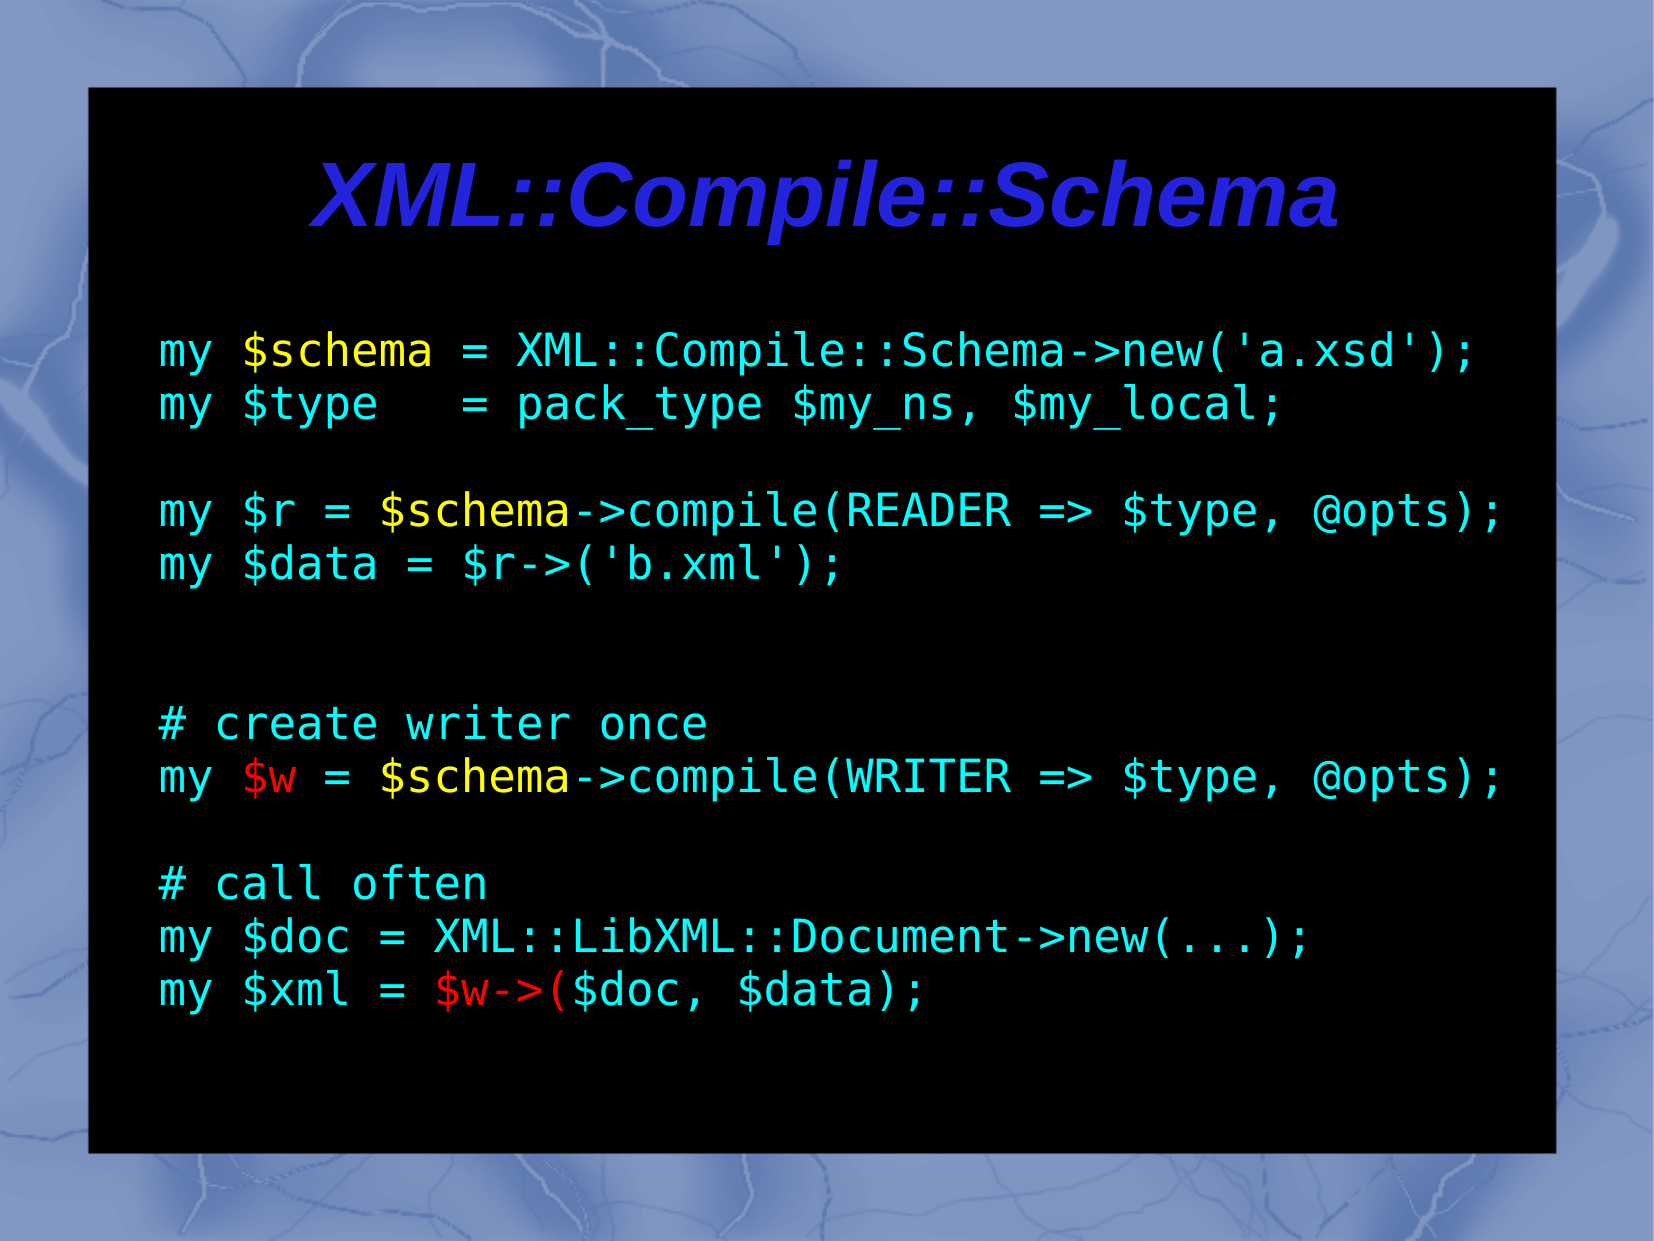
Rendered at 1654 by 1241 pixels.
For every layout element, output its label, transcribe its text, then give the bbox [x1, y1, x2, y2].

picture [0, 0, 1654, 1241]
title XML::Compile::Schema [118, 90, 1536, 298]
text_box my $schema = XML::Compile::Schema->new('a.xsd'); my $type = pack_type $my_ns, $my_local; my $r = $schema->compile(READER => $type, @opts); my $data = $r->('b.xml'); # create writer once my $w = $schema->compile(WRITER => $type, @opts); # call often my $doc = XML::LibXML::Document->new(...); my $xml = $w->($doc, $data); [143, 316, 1521, 1025]
